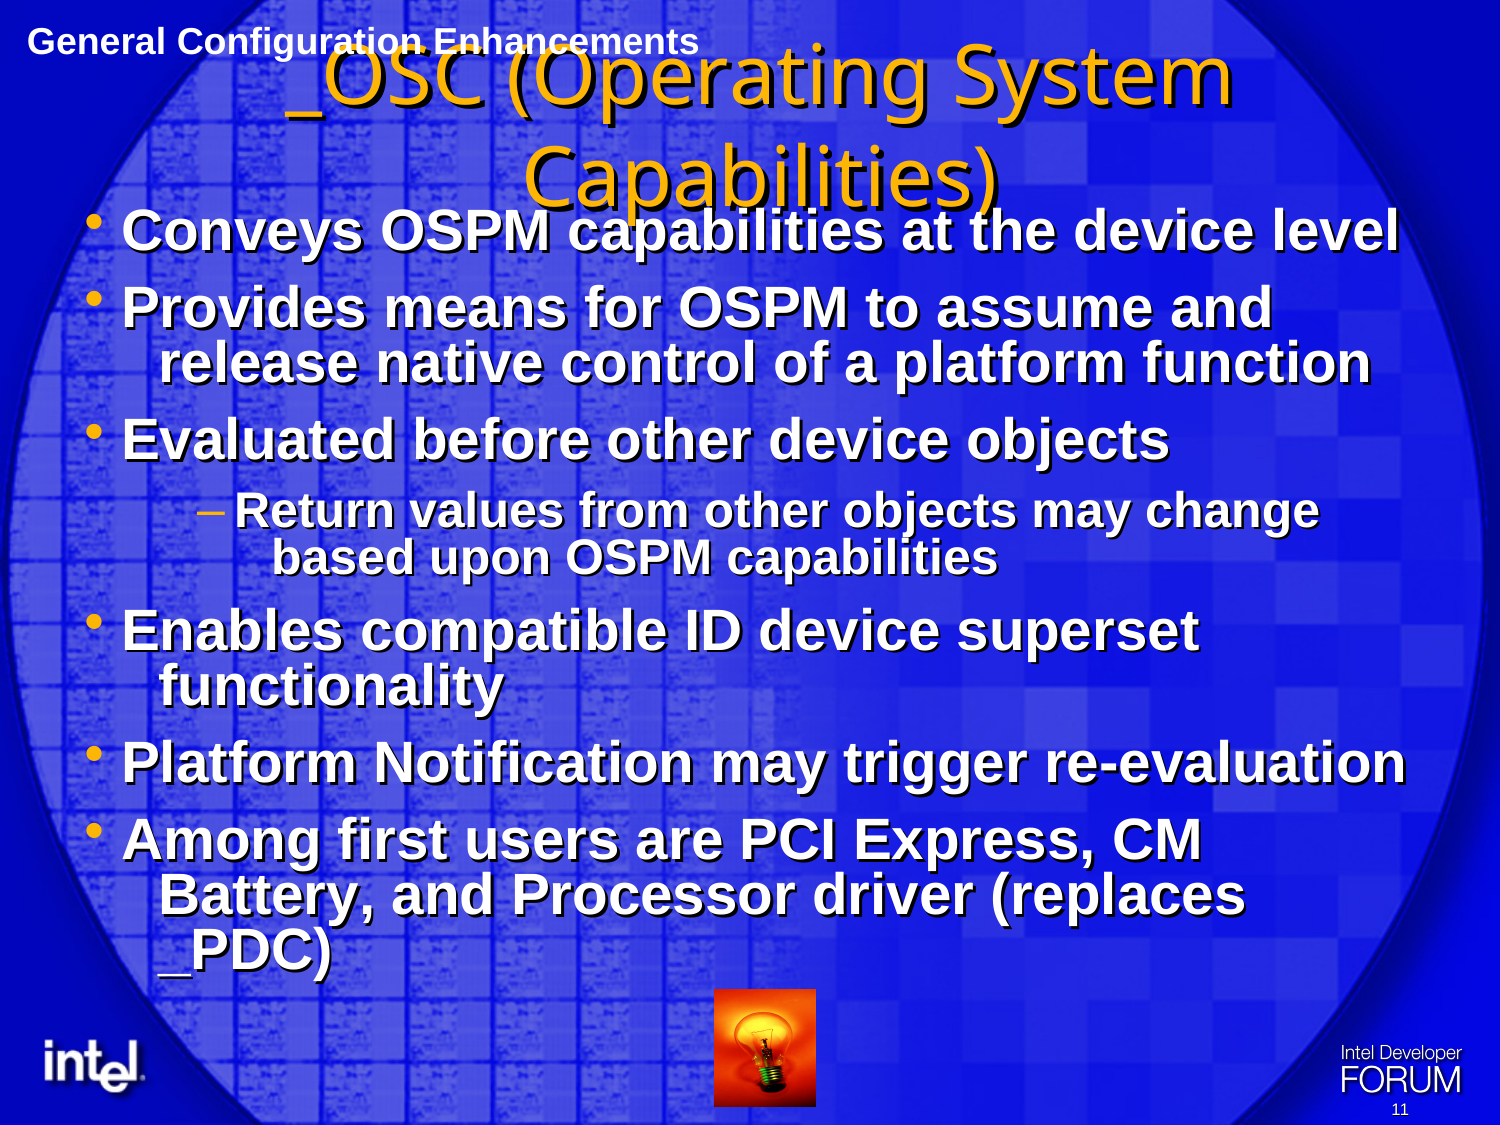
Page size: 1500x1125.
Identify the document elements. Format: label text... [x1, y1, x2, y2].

text_box General Configuration Enhancements [12, 12, 719, 71]
picture [0, 0, 1500, 1125]
